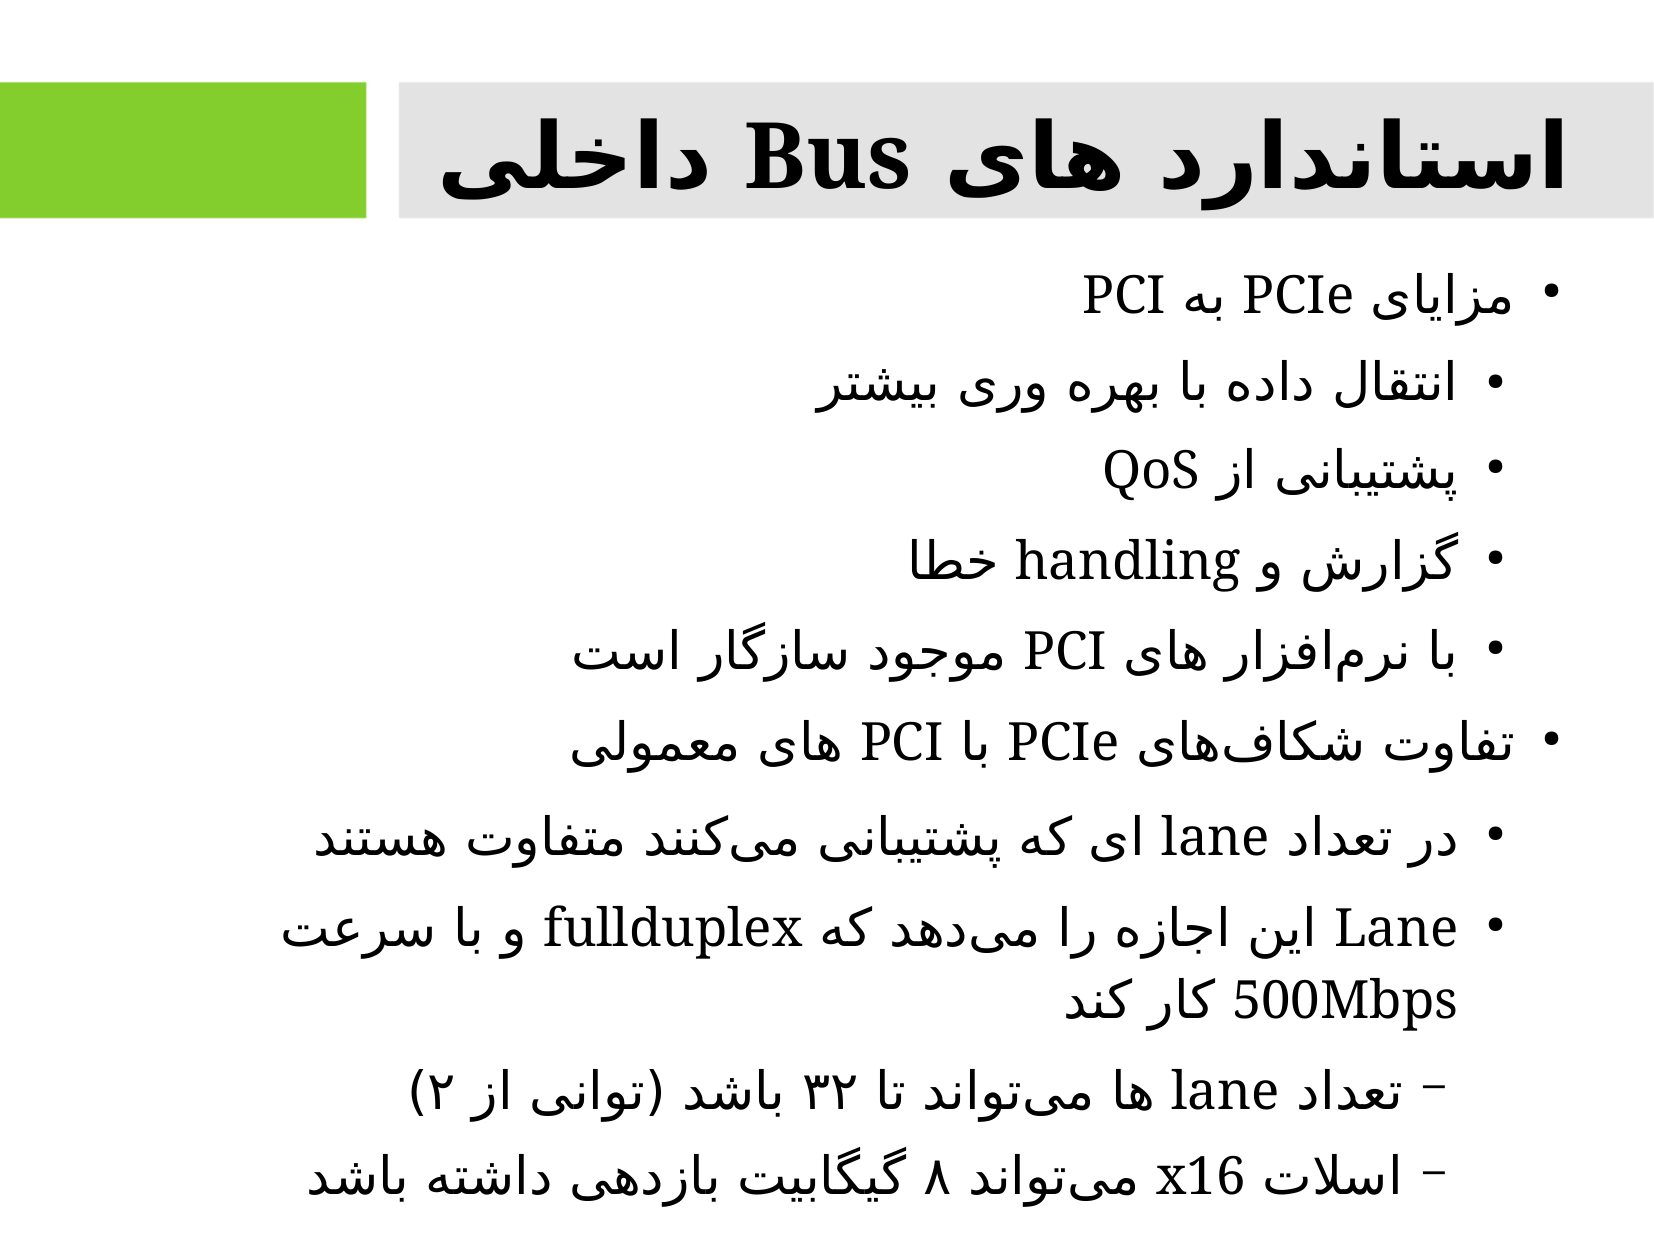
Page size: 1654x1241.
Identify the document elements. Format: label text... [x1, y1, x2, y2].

picture [0, 0, 1654, 1241]
list مزایای PCIe به PCI انتقال داده با بهره وری بیشتر پشتیبانی از QoS گزارش و handling خطا با نرم‌افزار های PCI موجود سازگار است تفاوت شکاف‌های PCIe با PCI های معمولی در تعداد lane ای که پشتیبانی می‌کنند متفاوت هستند Lane این اجازه را می‌دهد که fullduplex و با سرعت 500Mbps کار کند تعداد lane ها می‌تواند تا ۳۲ باشد (توانی از ۲) اسلات x16 می‌تواند ۸ گیگابیت بازدهی داشته باشد [82, 256, 1571, 1216]
title استاندارد های Bus داخلی [82, 49, 1571, 256]
